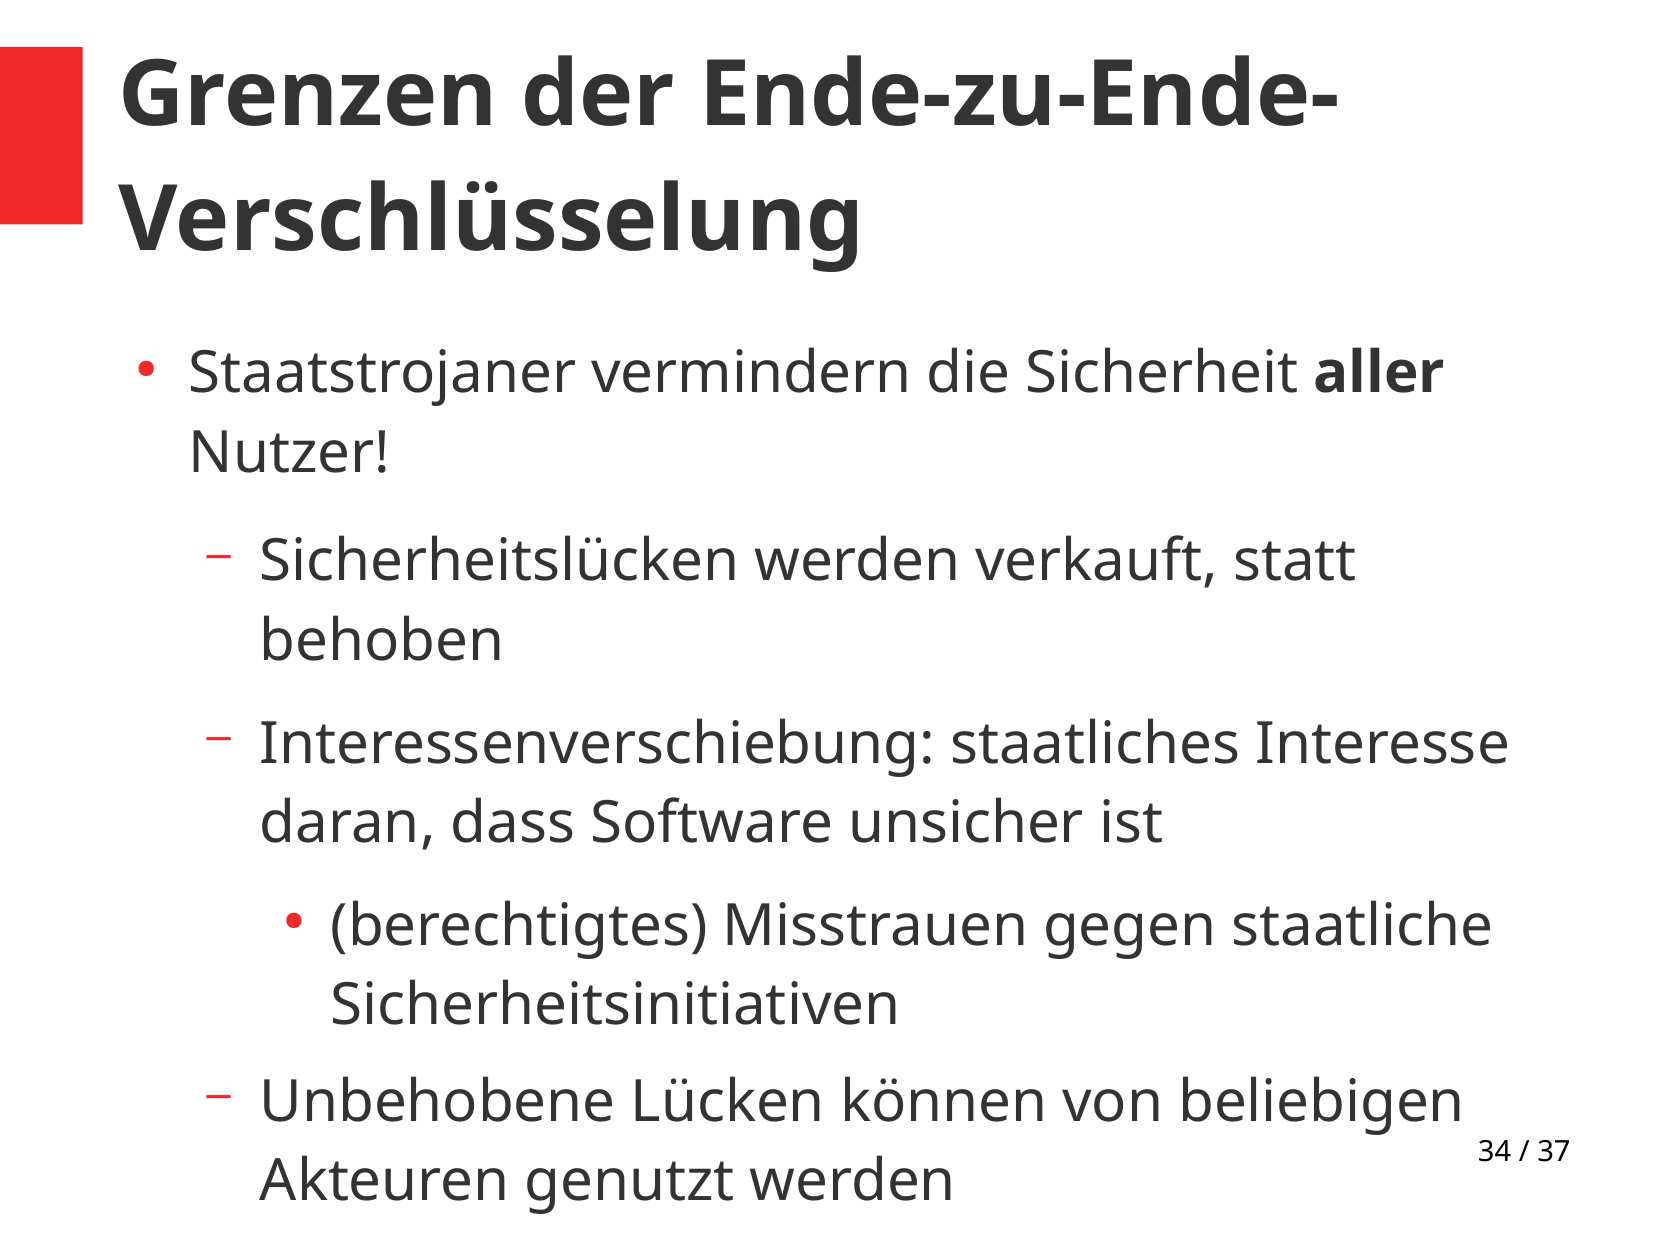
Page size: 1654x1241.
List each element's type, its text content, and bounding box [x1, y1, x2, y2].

title Grenzen der Ende-zu-Ende-Verschlüsselung [118, 27, 1571, 278]
list Staatstrojaner vermindern die Sicherheit aller Nutzer! Sicherheitslücken werden verkauft, statt behoben Interessenverschiebung: staatliches Interesse daran, dass Software unsicher ist (berechtigtes) Misstrauen gegen staatliche Sicherheitsinitiativen Unbehobene Lücken können von beliebigen Akteuren genutzt werden [118, 330, 1536, 1051]
